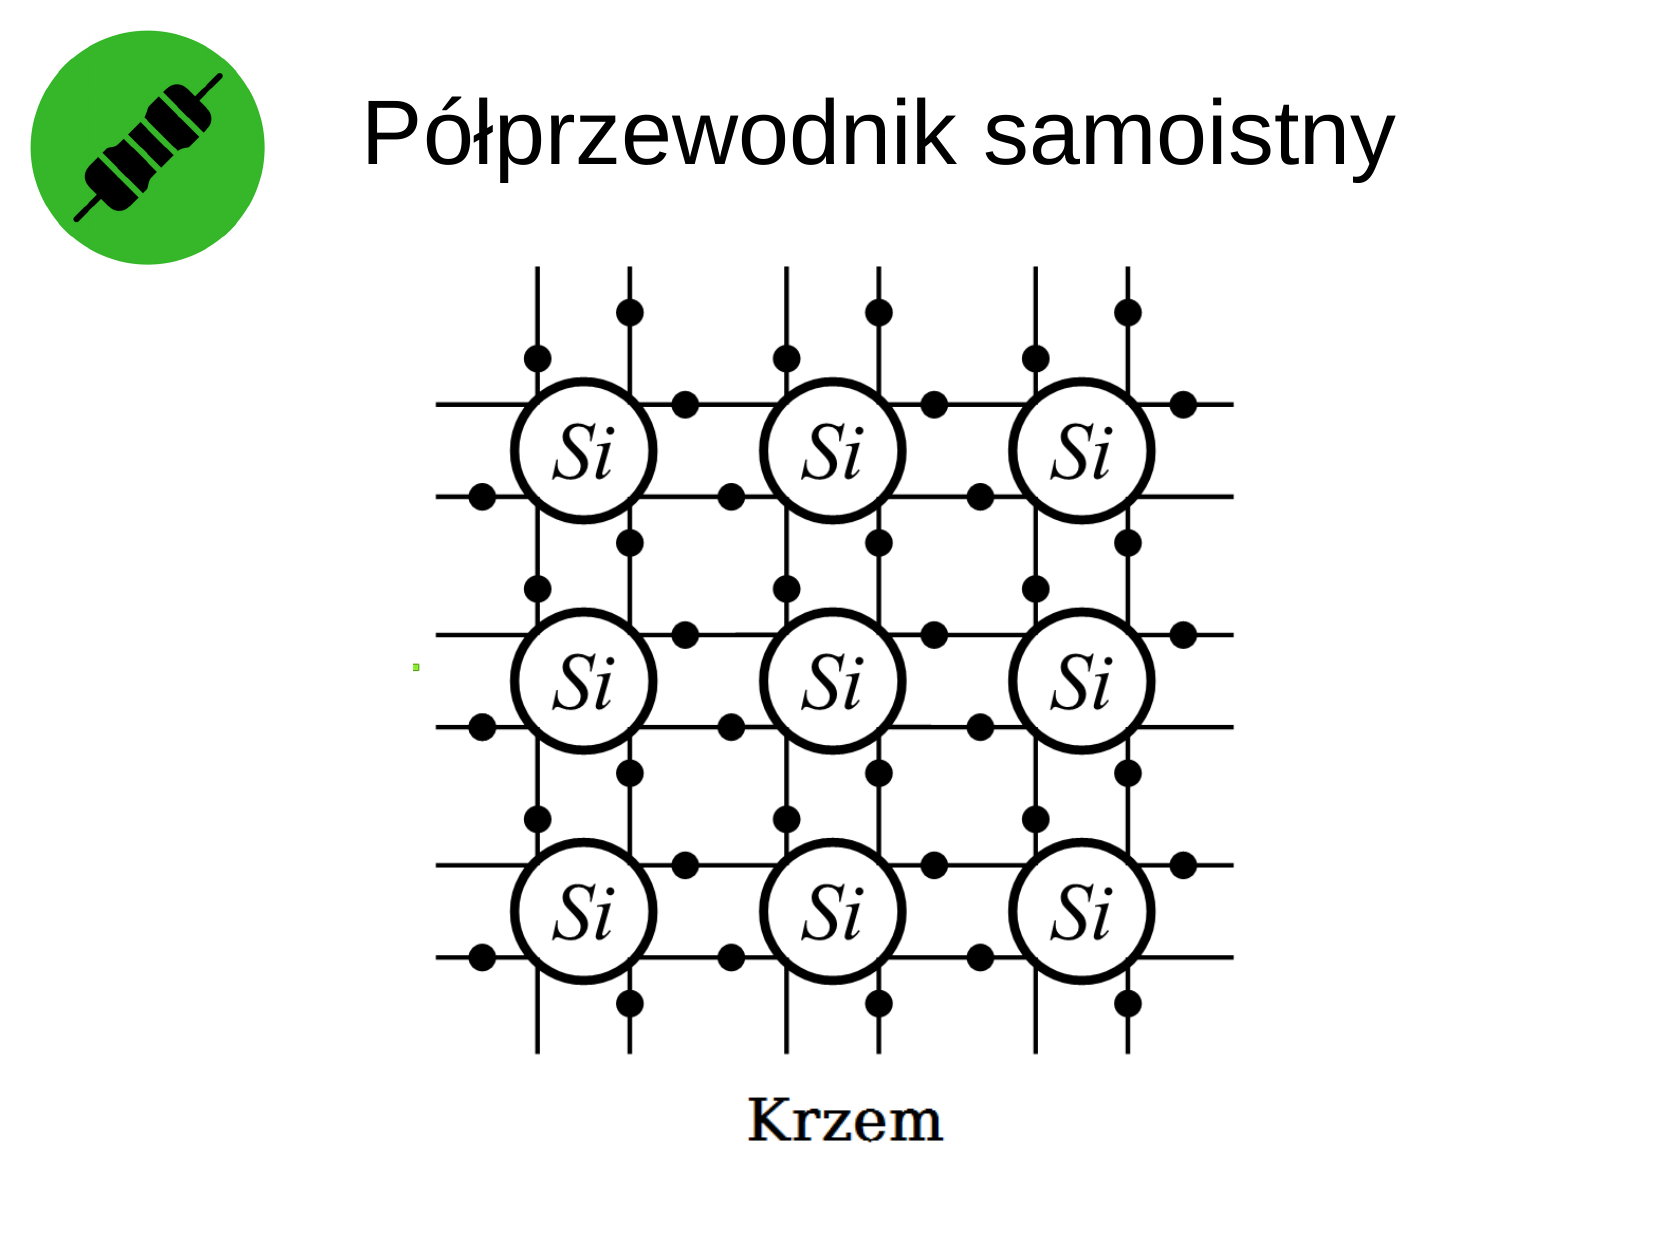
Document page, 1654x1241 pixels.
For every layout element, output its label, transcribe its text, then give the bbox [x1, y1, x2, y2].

picture [413, 257, 1241, 1063]
picture [29, 29, 266, 266]
title Półprzewodnik samoistny [266, 29, 1625, 237]
picture [735, 1082, 945, 1152]
